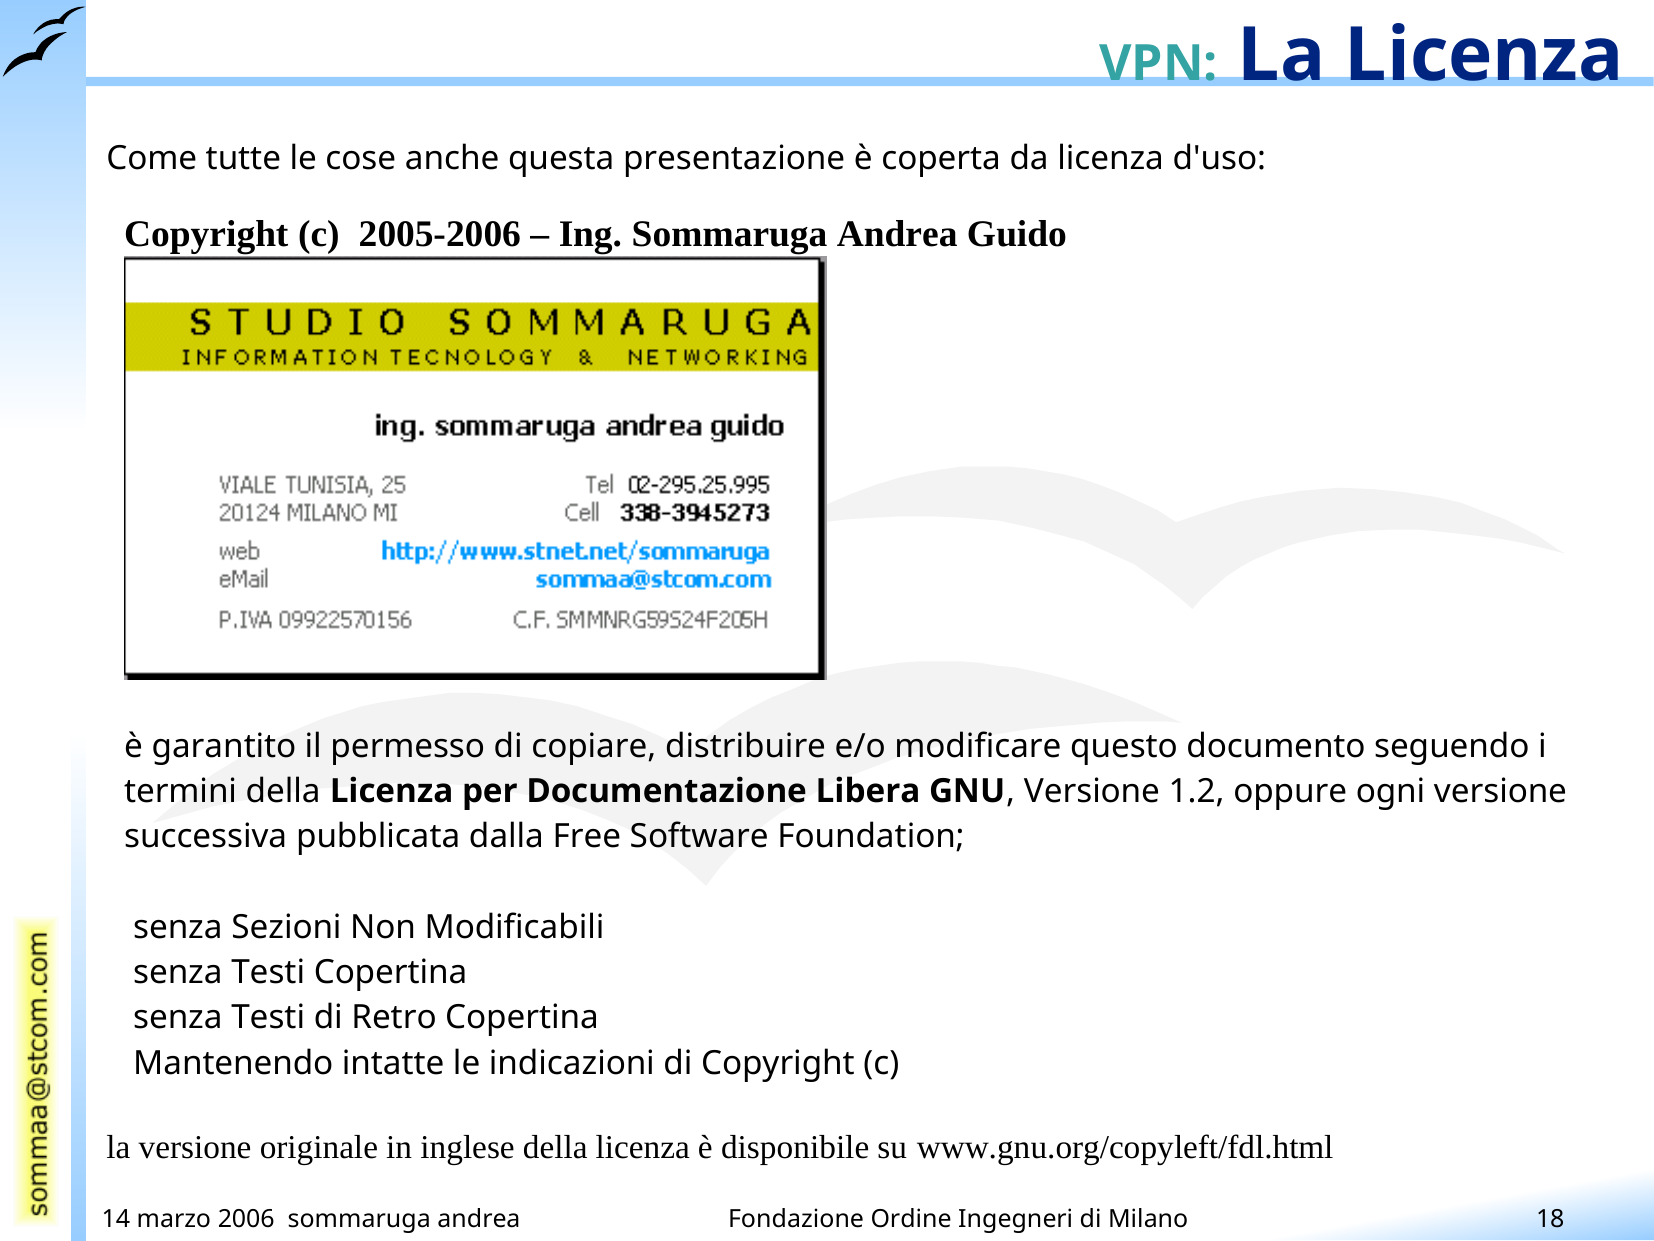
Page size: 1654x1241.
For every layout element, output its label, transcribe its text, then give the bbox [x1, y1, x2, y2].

picture [12, 915, 60, 1228]
picture [124, 256, 827, 680]
title VPN: La Licenza [85, 0, 1654, 104]
list Come tutte le cose anche questa presentazione è coperta da licenza d'uso: Copyright (c) 2005-2006 – Ing. Sommaruga Andrea Guido è garantito il permesso di copiare, distribuire e/o modificare questo documento seguendo i termini della Licenza per Documentazione Libera GNU, Versione 1.2, oppure ogni versione successiva pubblicata dalla Free Software Foundation; senza Sezioni Non Modificabili senza Testi Copertina senza Testi di Retro Copertina Mantenendo intatte le indicazioni di Copyright (c) la versione originale in inglese della licenza è disponibile su www.gnu.org/copyleft/fdl.html [85, 134, 1628, 1163]
